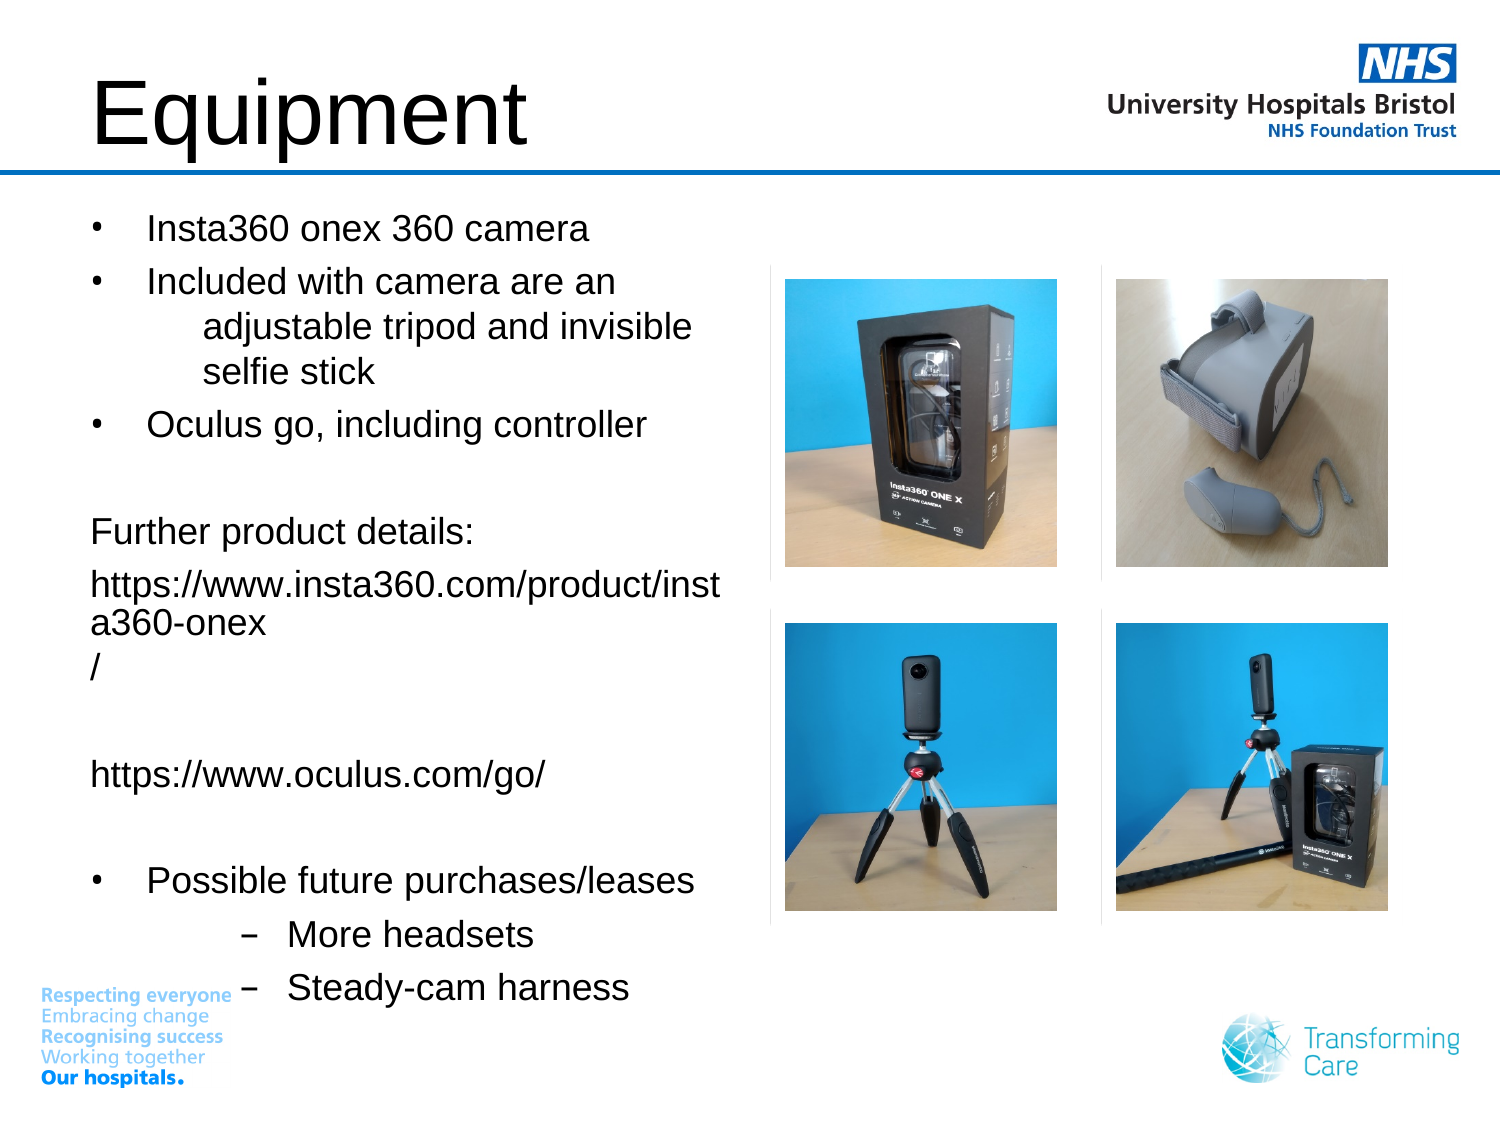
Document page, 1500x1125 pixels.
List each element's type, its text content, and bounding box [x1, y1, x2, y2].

picture [785, 622, 1058, 911]
picture [785, 278, 1058, 568]
list Insta360 onex 360 camera Included with camera are an adjustable tripod and invisible selfie stick Oculus go, including controller Further product details: https://www.insta360.com/product/insta360-onex/ https://www.oculus.com/go/ Possible future purchases/leases More headsets Steady-cam harness [75, 196, 751, 1005]
title Equipment [75, 45, 1426, 233]
picture [1116, 622, 1388, 911]
picture [1116, 278, 1388, 568]
